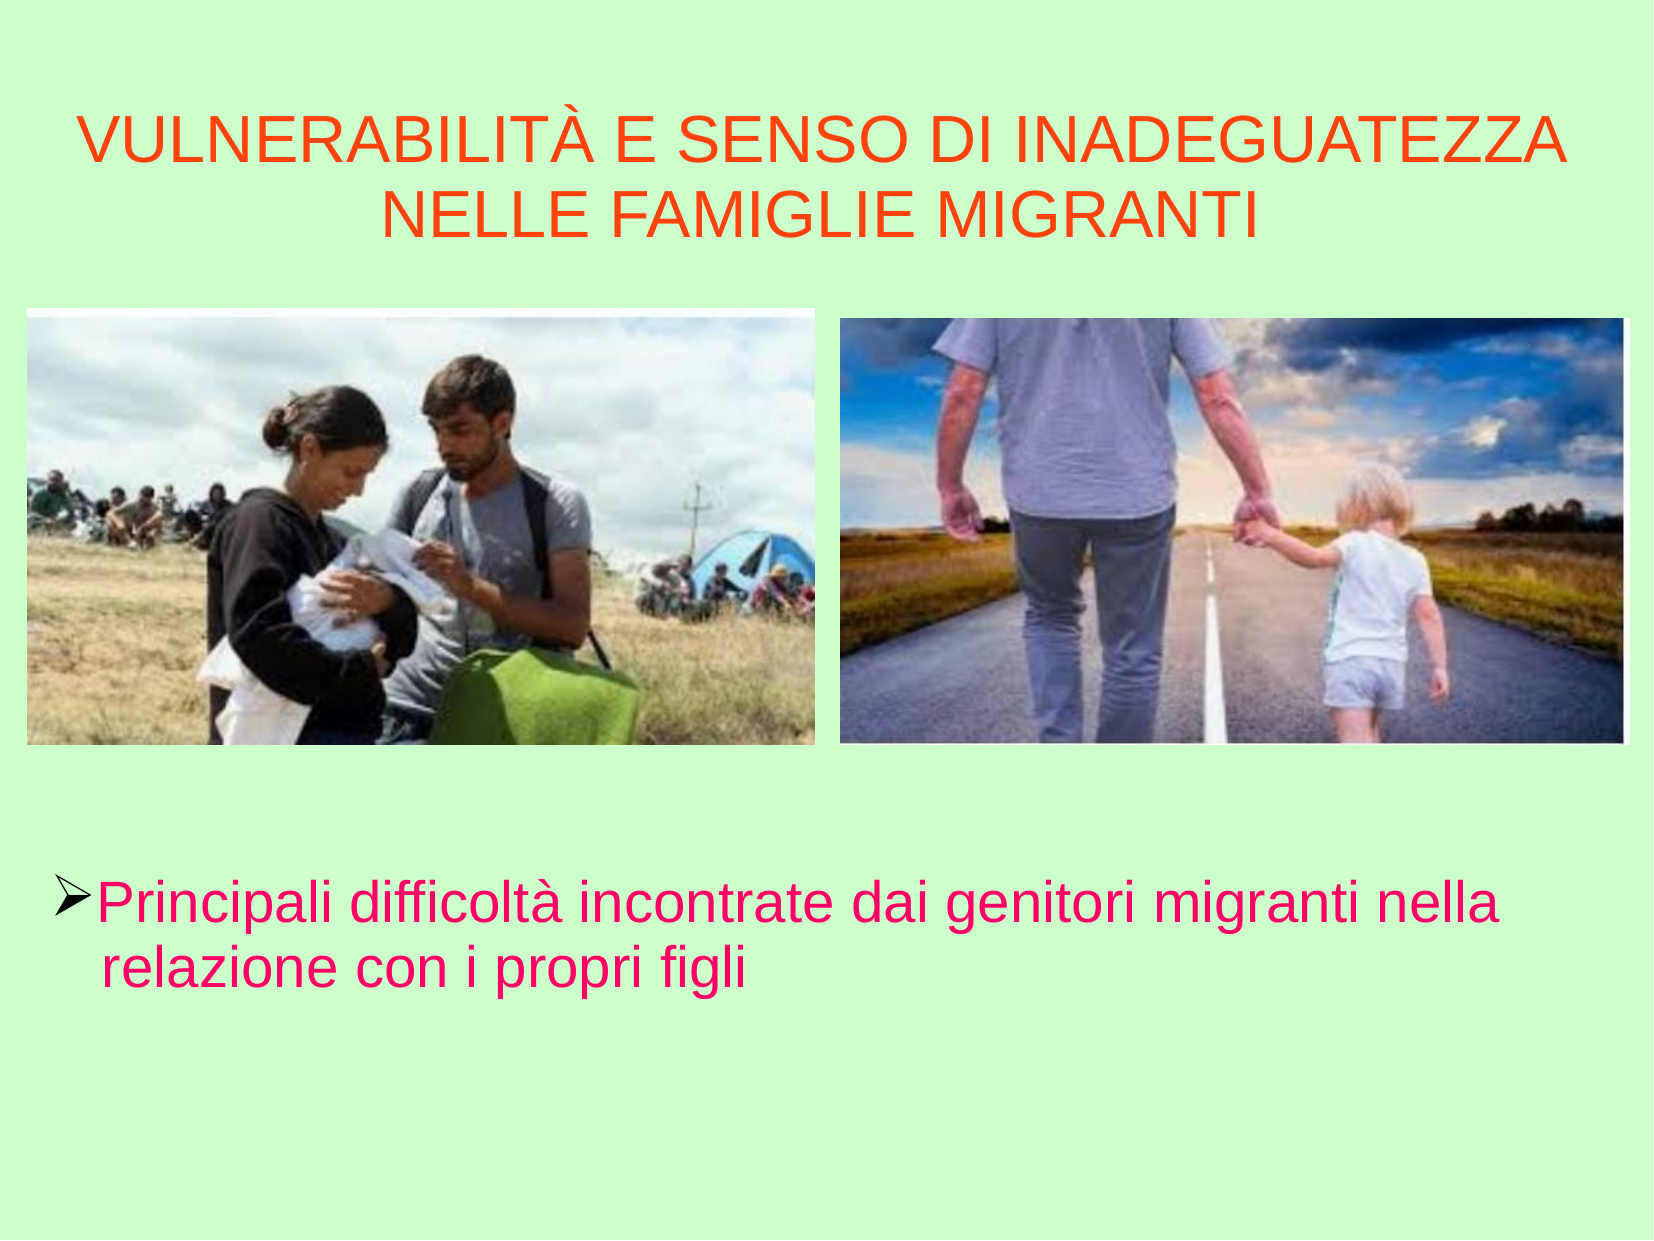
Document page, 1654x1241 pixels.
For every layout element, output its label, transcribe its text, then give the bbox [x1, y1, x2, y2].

picture [27, 308, 815, 745]
picture [840, 318, 1630, 745]
text_box VULNERABILITÀ E SENSO DI INADEGUATEZZA NELLE FAMIGLIE MIGRANTI [47, 94, 1595, 259]
text_box Principali difficoltà incontrate dai genitori migranti nella relazione con i propri figli [35, 862, 1630, 1007]
